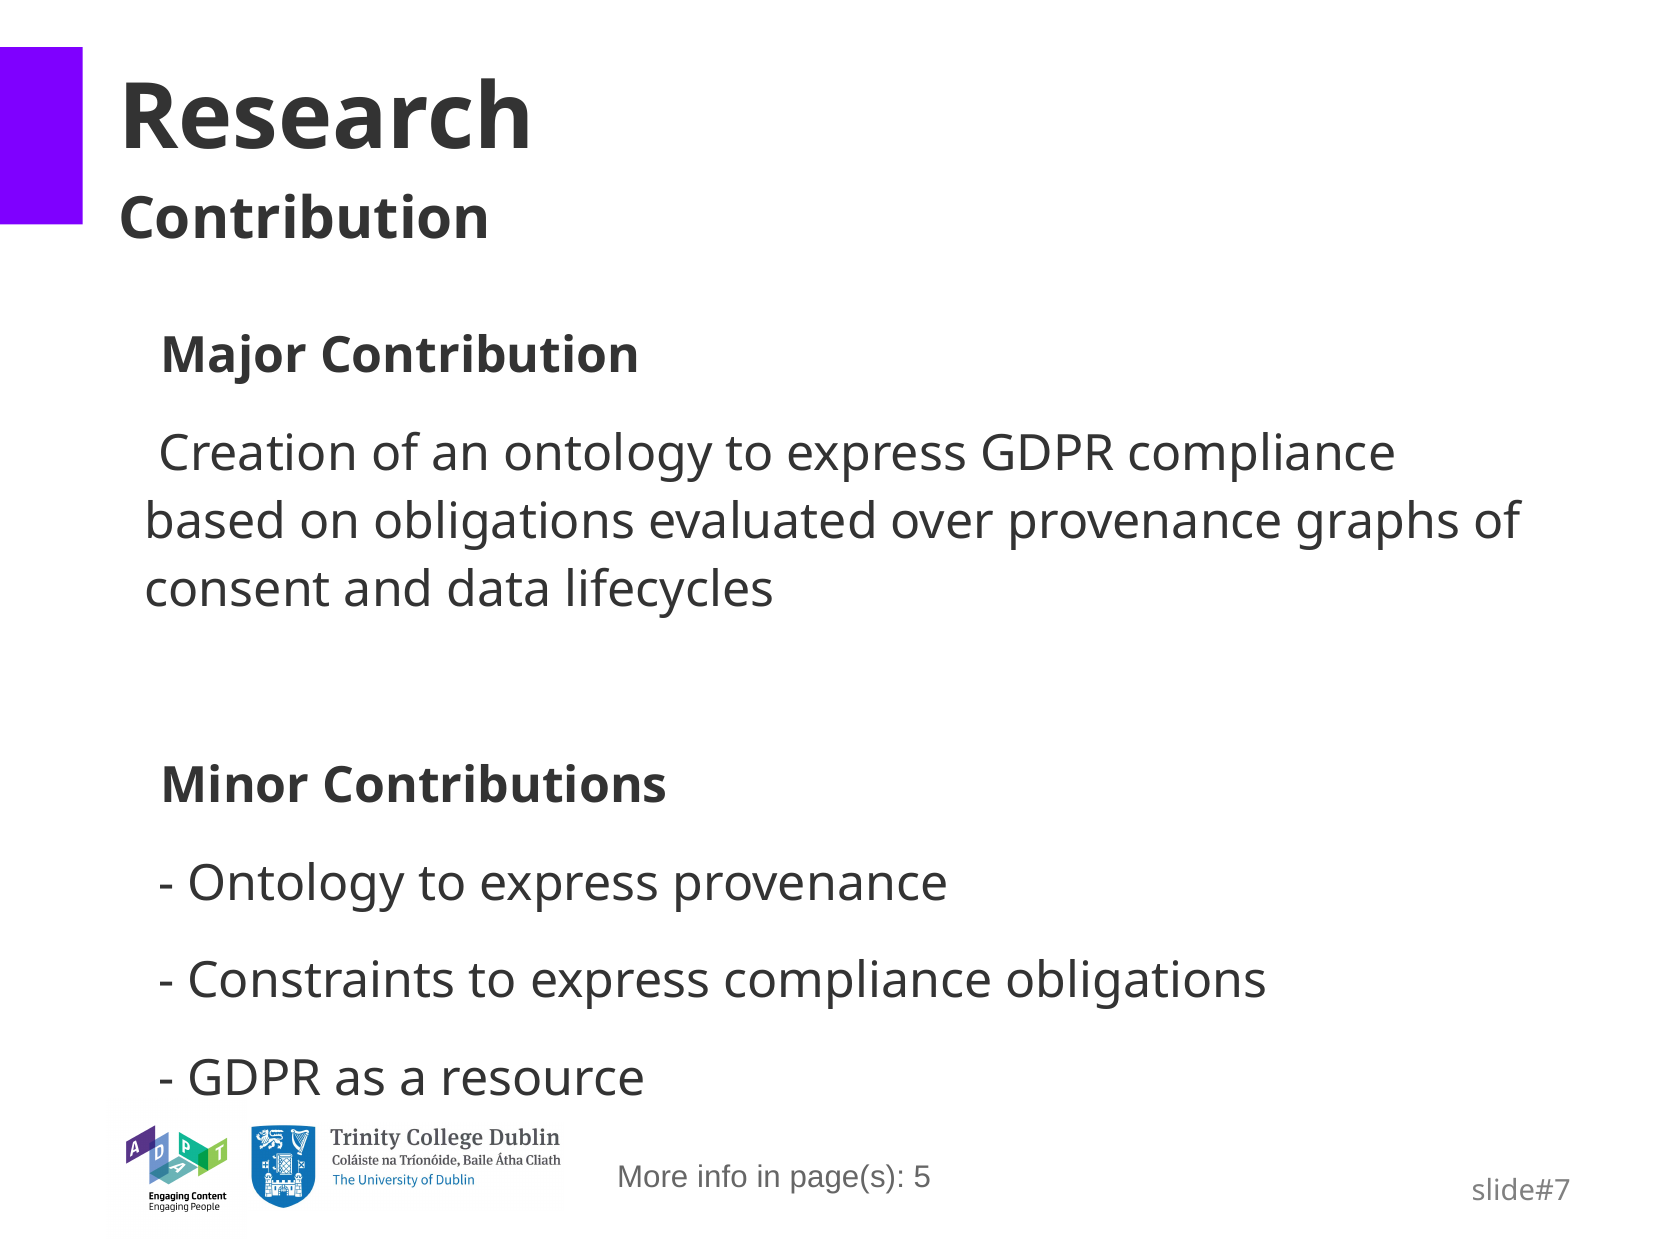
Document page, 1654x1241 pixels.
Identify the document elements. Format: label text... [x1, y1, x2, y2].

title Research Contribution [118, 49, 1571, 257]
text_box More info in page(s): 5 [602, 1151, 1418, 1202]
picture [248, 1122, 564, 1211]
picture [106, 1098, 247, 1239]
list Major Contribution Creation of an ontology to express GDPR compliance based on obligations evaluated over provenance graphs of consent and data lifecycles Minor Contributions - Ontology to express provenance - Constraints to express compliance obligations - GDPR as a resource [106, 318, 1524, 1039]
